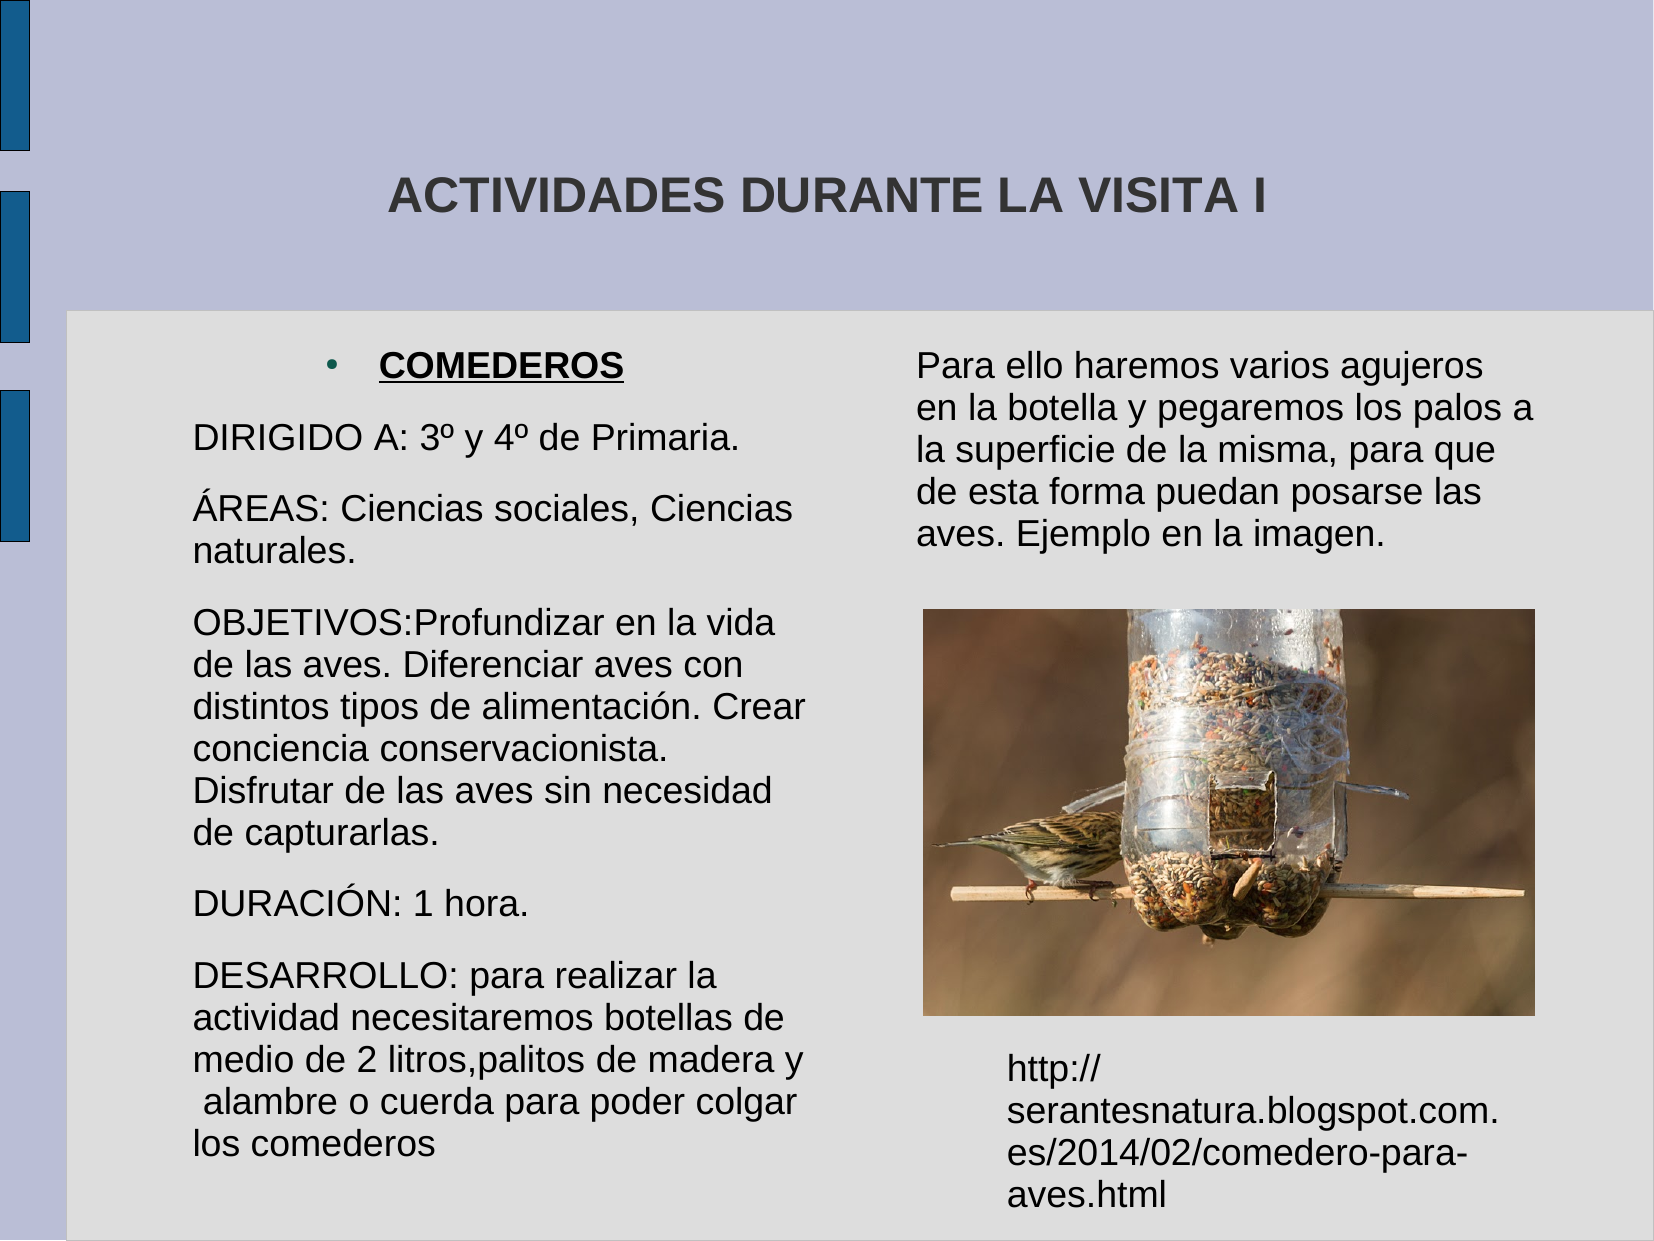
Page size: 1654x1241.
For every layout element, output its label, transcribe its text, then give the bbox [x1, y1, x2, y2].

list COMEDEROS DIRIGIDO A: 3º y 4º de Primaria. ÁREAS: Ciencias sociales, Ciencias naturales. OBJETIVOS:Profundizar en la vida de las aves. Diferenciar aves con distintos tipos de alimentación. Crear conciencia conservacionista. Disfrutar de las aves sin necesidad de capturarlas. DURACIÓN: 1 hora. DESARROLLO: para realizar la actividad necesitaremos botellas de medio de 2 litros,palitos de madera y alambre o cuerda para poder colgar los comederos [121, 344, 811, 1167]
picture [923, 609, 1535, 1016]
text_box http://serantesnatura.blogspot.com.es/2014/02/comedero-para-aves.html [992, 1040, 1522, 1182]
title ACTIVIDADES DURANTE LA VISITA I [121, 91, 1534, 299]
list Para ello haremos varios agujeros en la botella y pegaremos los palos a la superficie de la misma, para que de esta forma puedan posarse las aves. Ejemplo en la imagen. [845, 344, 1535, 1127]
